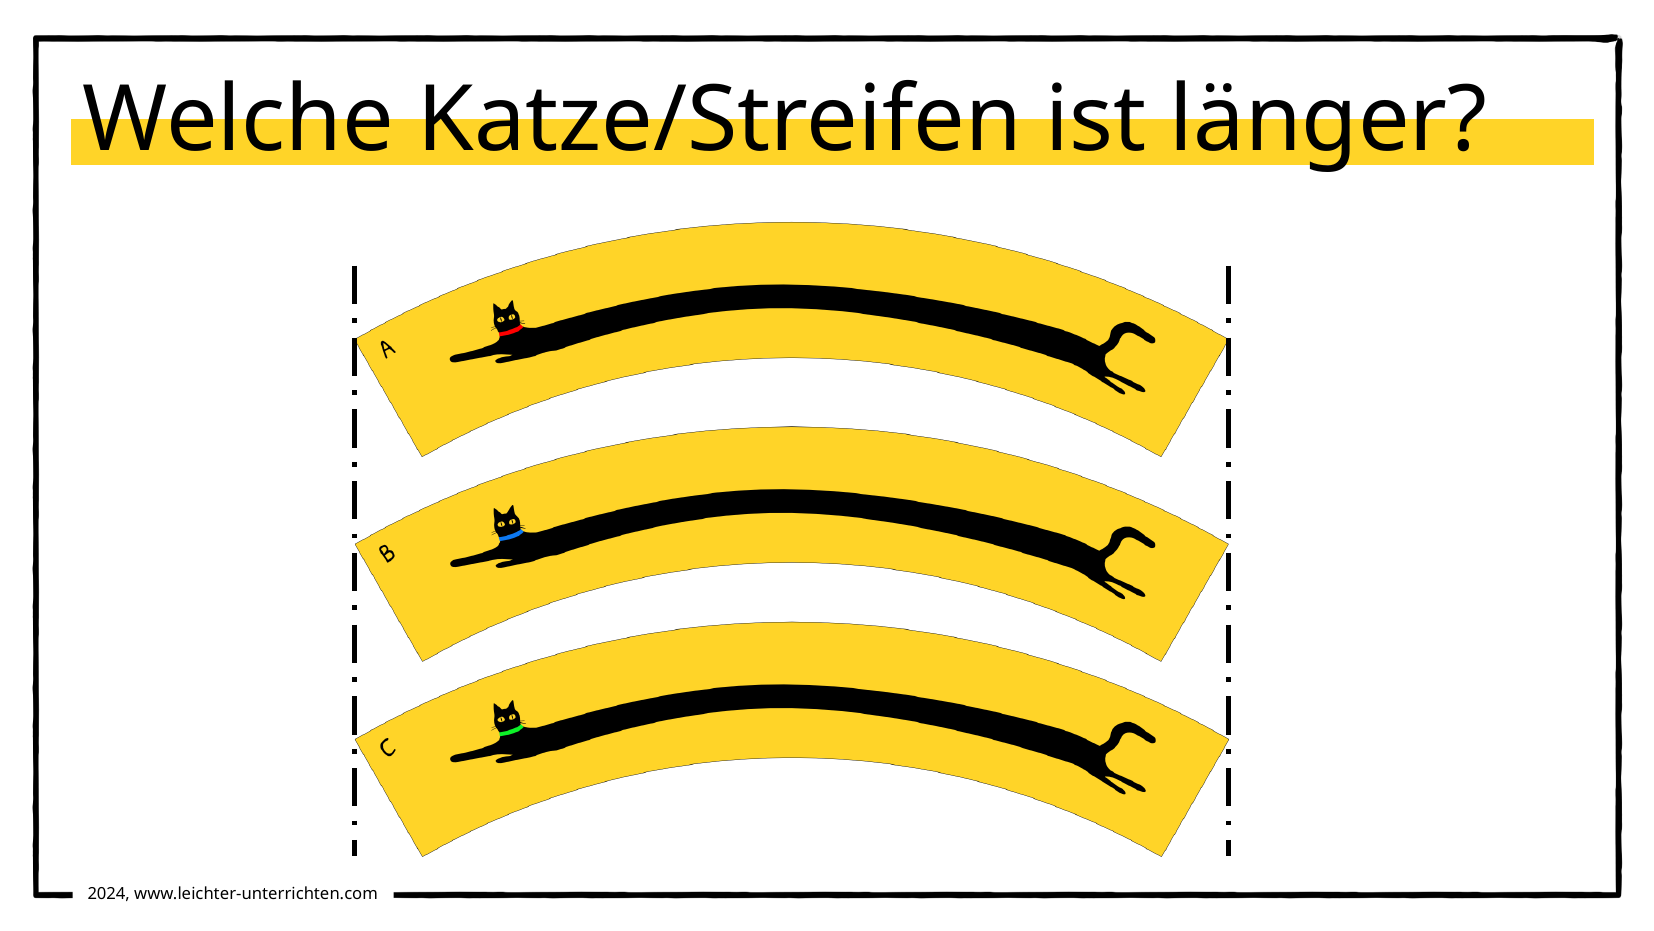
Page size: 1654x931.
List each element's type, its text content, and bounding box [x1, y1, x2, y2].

picture [29, 32, 1625, 901]
title Welche Katze/Streifen ist länger? [82, 0, 1654, 241]
